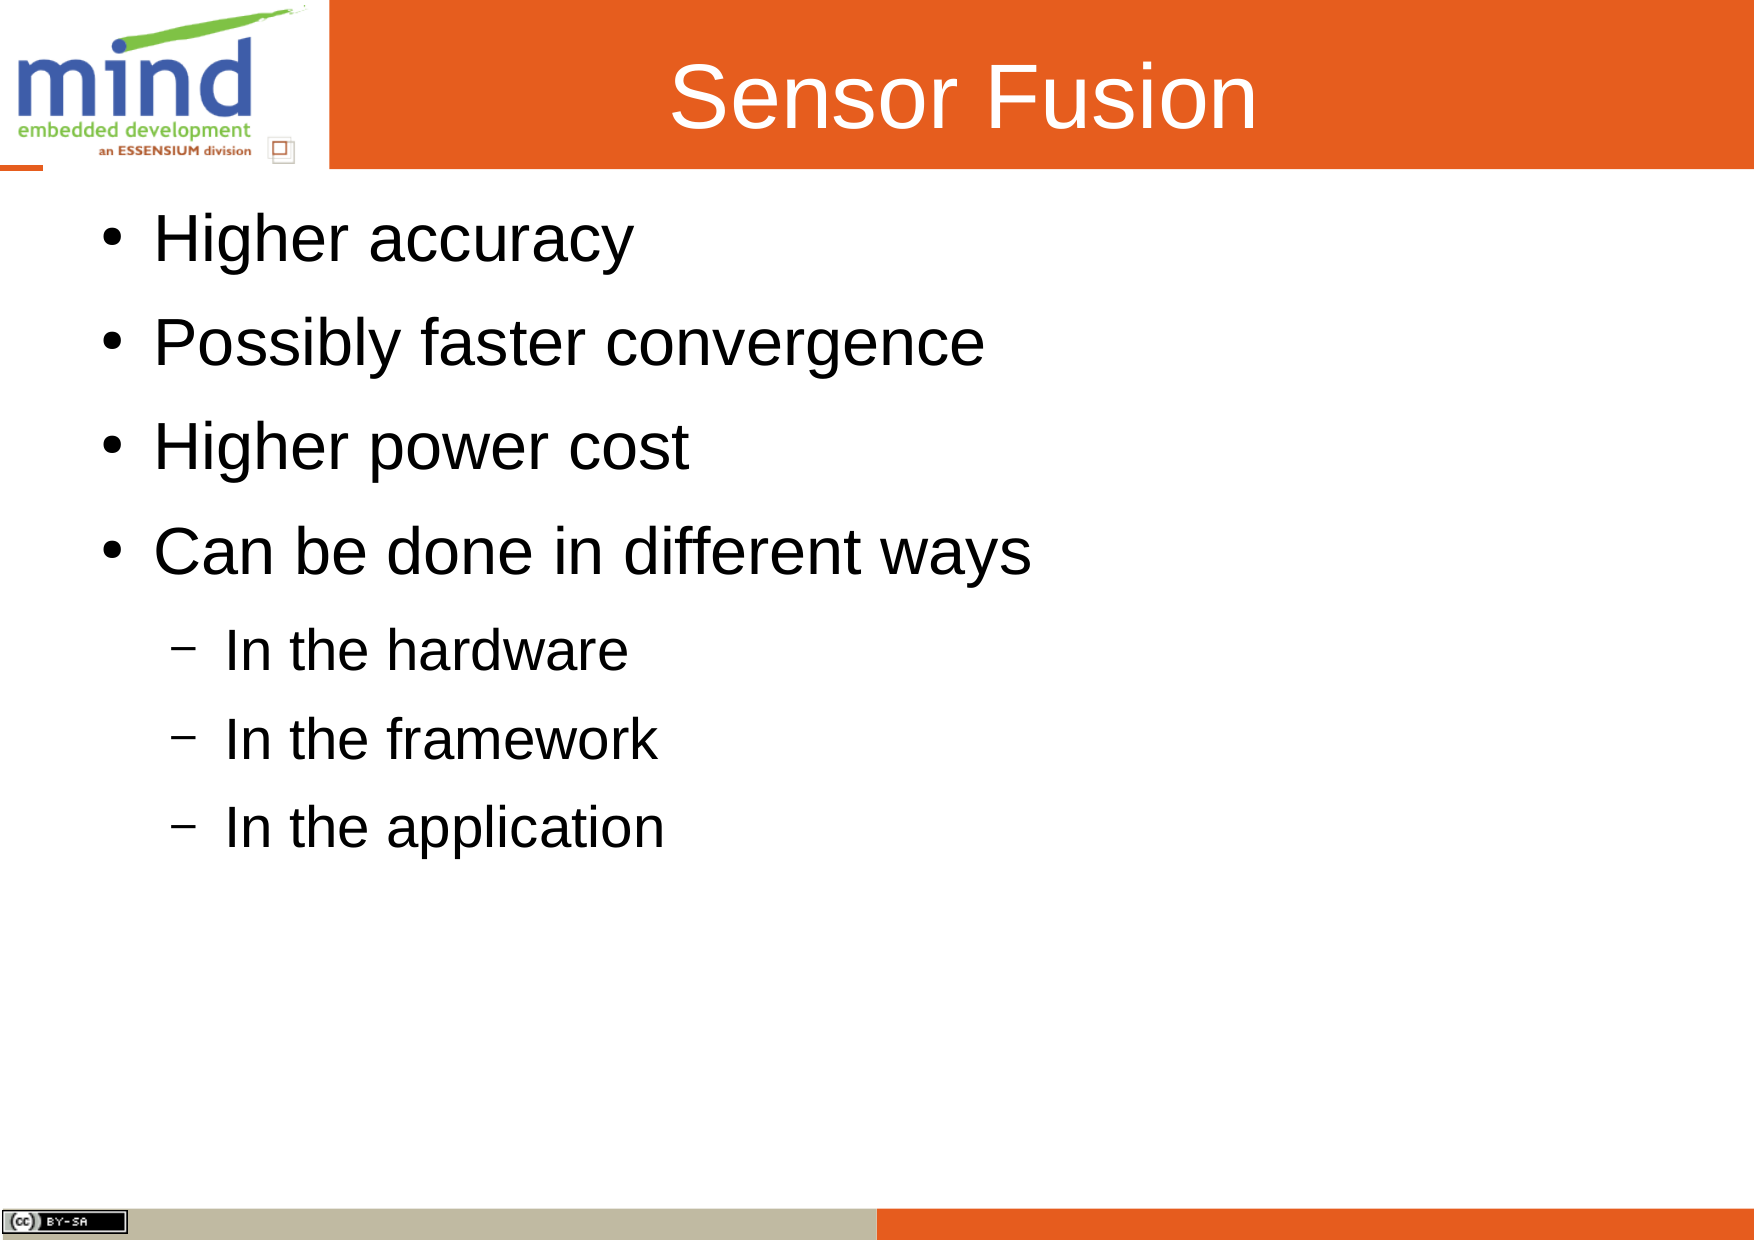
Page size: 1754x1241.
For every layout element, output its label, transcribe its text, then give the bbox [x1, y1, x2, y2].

picture [2, 1210, 128, 1234]
title Sensor Fusion [175, 0, 1754, 201]
picture [5, 5, 175, 164]
list Higher accuracy Possibly faster convergence Higher power cost Can be done in different ways In the hardware In the framework In the application [82, 200, 1662, 1193]
